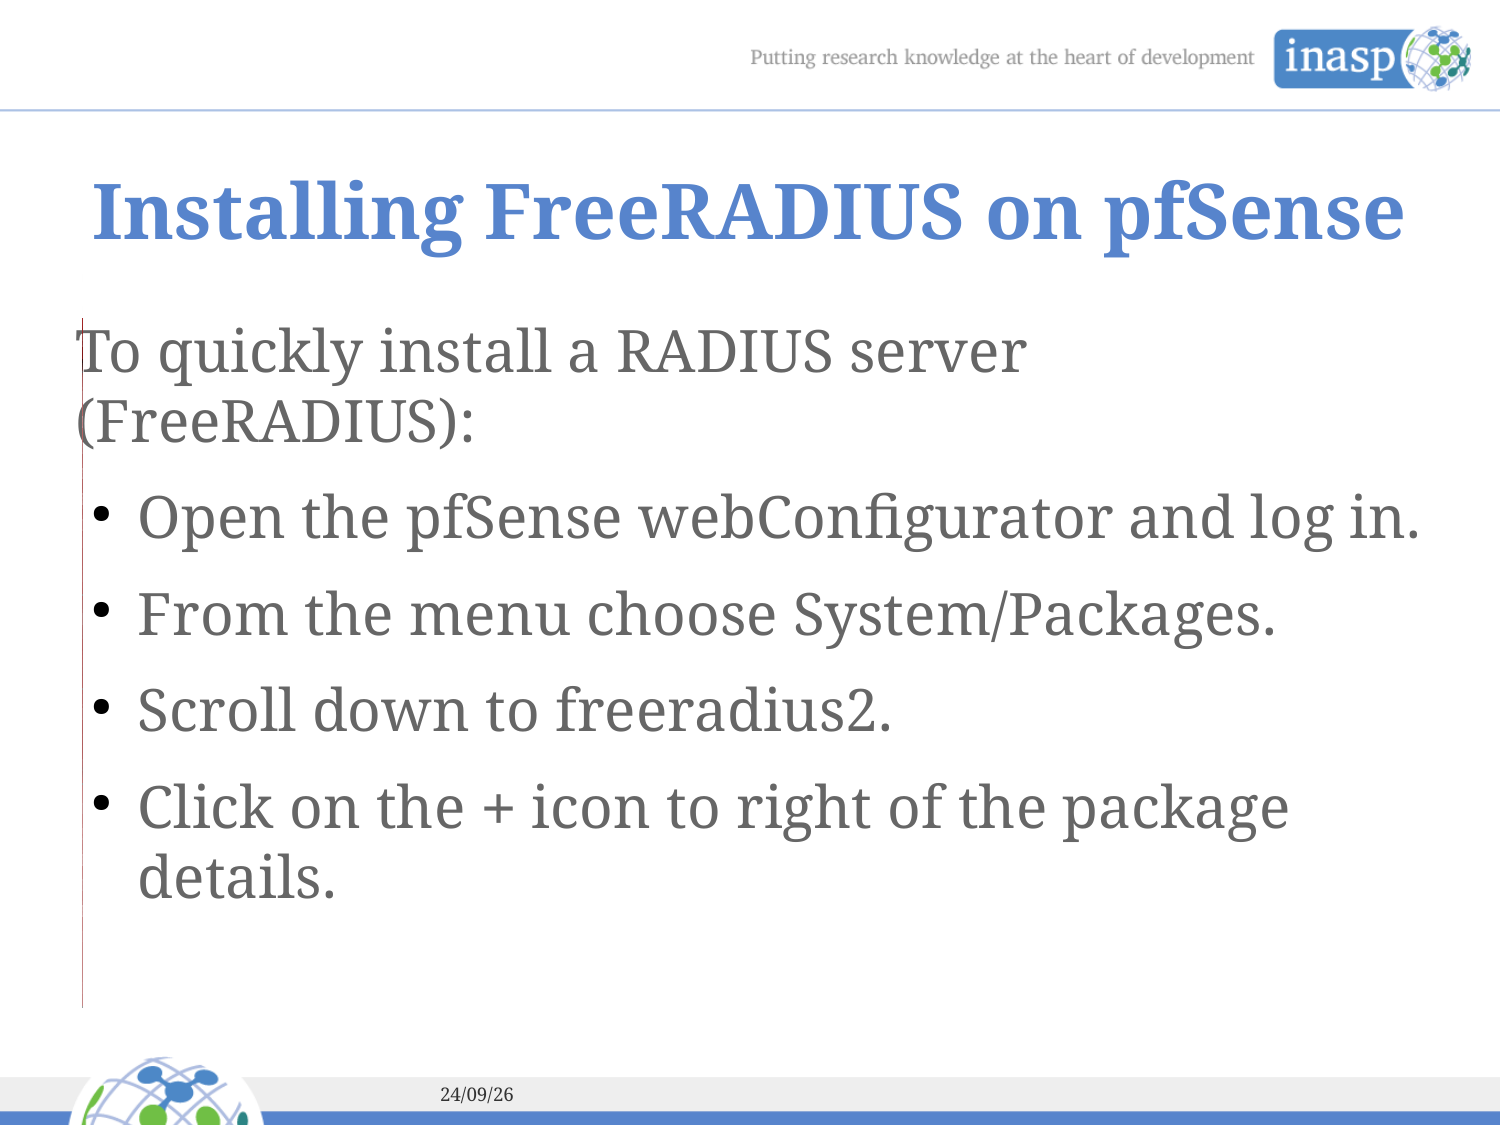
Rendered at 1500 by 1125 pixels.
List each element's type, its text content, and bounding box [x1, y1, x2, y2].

list To quickly install a RADIUS server (FreeRADIUS): Open the pfSense webConfigurator and log in. From the menu choose System/Packages. Scroll down to freeradius2. Click on the + icon to right of the package details. [75, 313, 82, 967]
picture [0, 0, 1500, 1125]
title Installing FreeRADIUS on pfSense [75, 129, 1426, 313]
list To quickly install a RADIUS server (FreeRADIUS): Open the pfSense webConfigurator and log in. From the menu choose System/Packages. Scroll down to freeradius2. Click on the + icon to right of the package details. [83, 313, 1426, 967]
